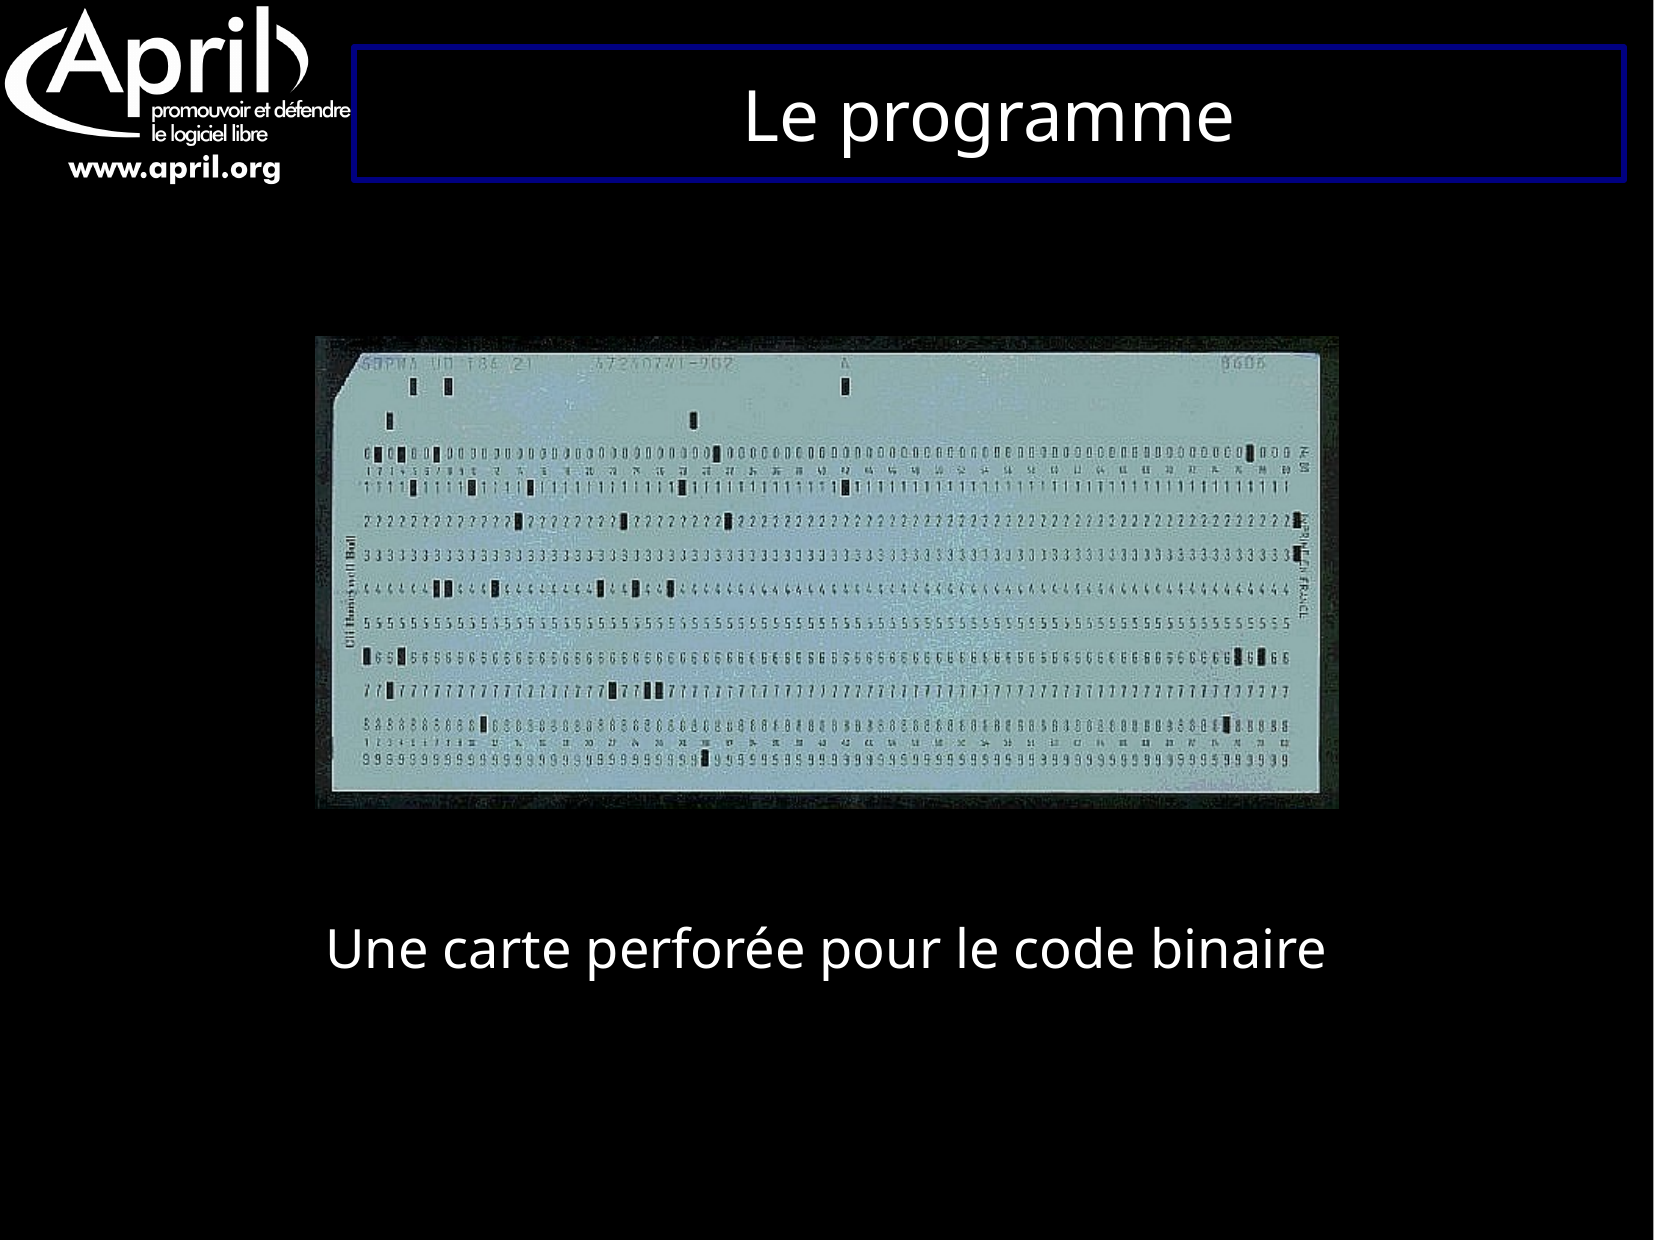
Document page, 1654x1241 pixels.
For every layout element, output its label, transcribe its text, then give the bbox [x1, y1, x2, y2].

title Le programme [354, 47, 1625, 181]
text_box Une carte perforée pour le code binaire [191, 903, 1462, 982]
picture [0, 0, 355, 200]
picture [315, 336, 1339, 809]
